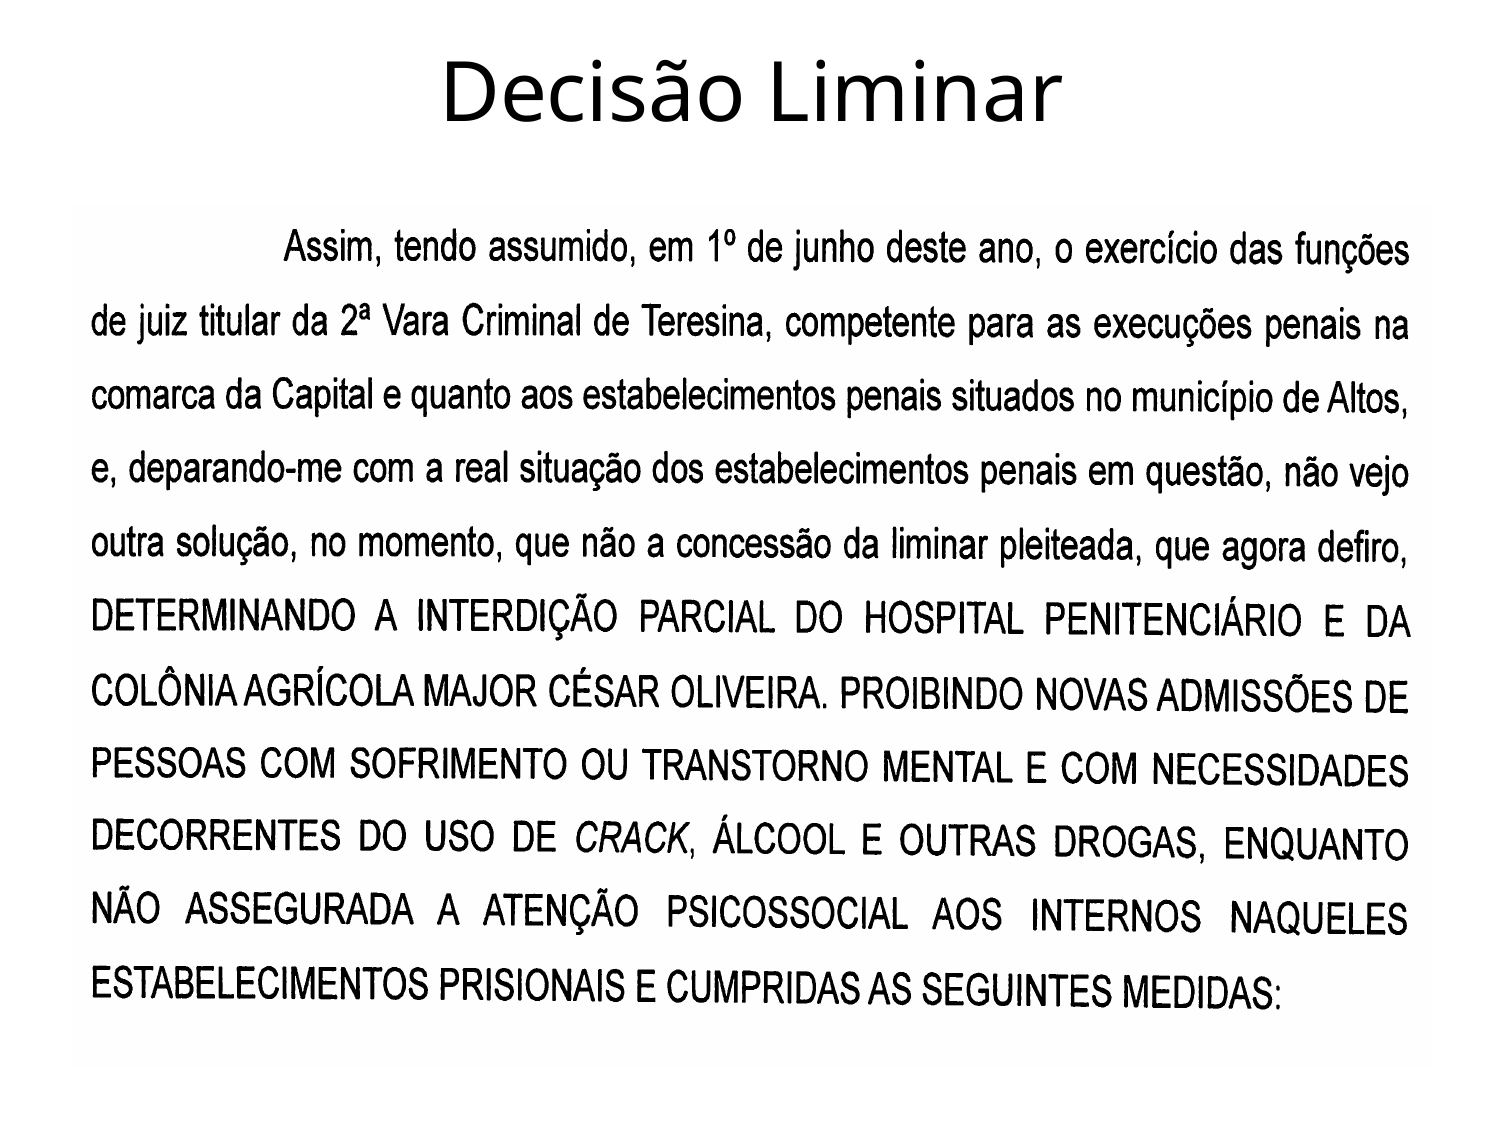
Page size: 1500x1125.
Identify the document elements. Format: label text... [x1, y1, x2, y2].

picture [73, 205, 1432, 1068]
title Decisão Liminar [76, 30, 1427, 171]
